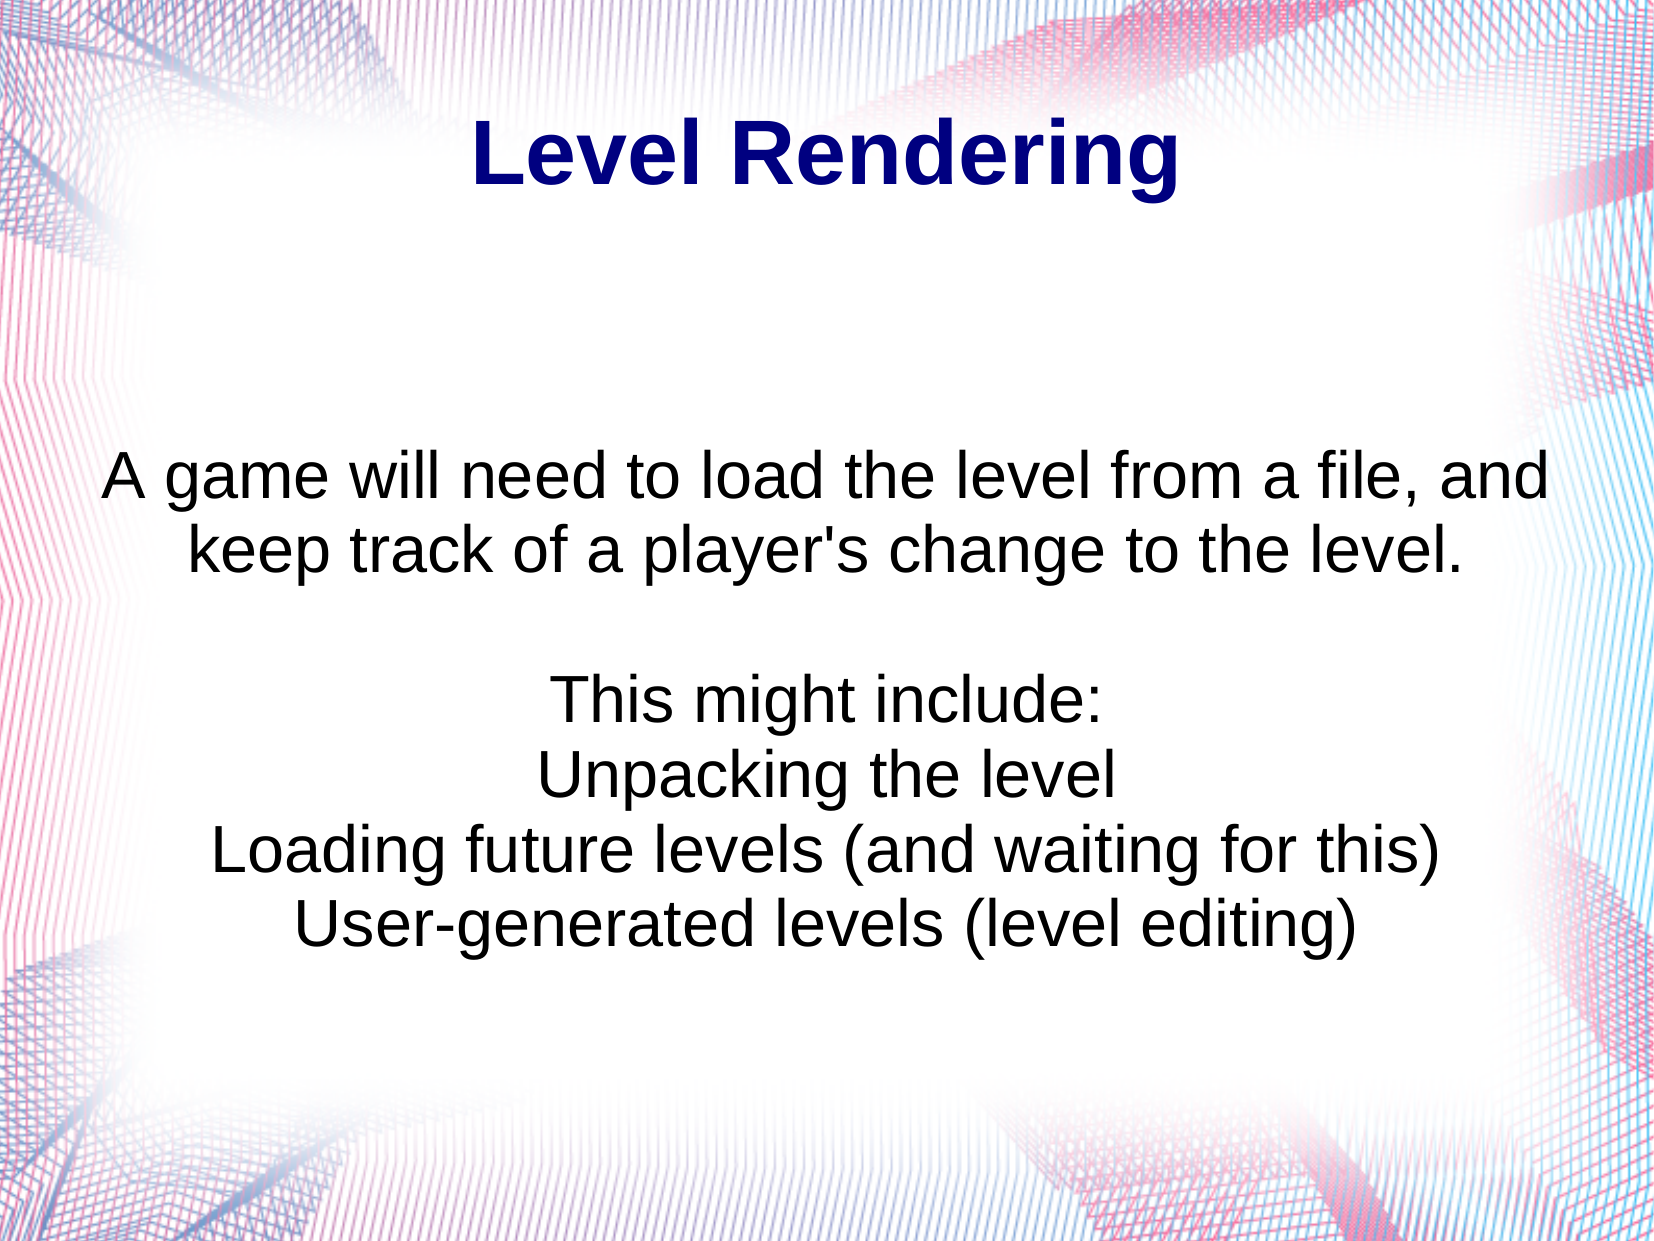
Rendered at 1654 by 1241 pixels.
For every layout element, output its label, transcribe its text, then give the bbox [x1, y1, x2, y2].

picture [0, 0, 1654, 1241]
subtitle A game will need to load the level from a file, and keep track of a player's change to the level. This might include: Unpacking the level Loading future levels (and waiting for this) User-generated levels (level editing) [82, 290, 1571, 1109]
title Level Rendering [82, 49, 1571, 257]
